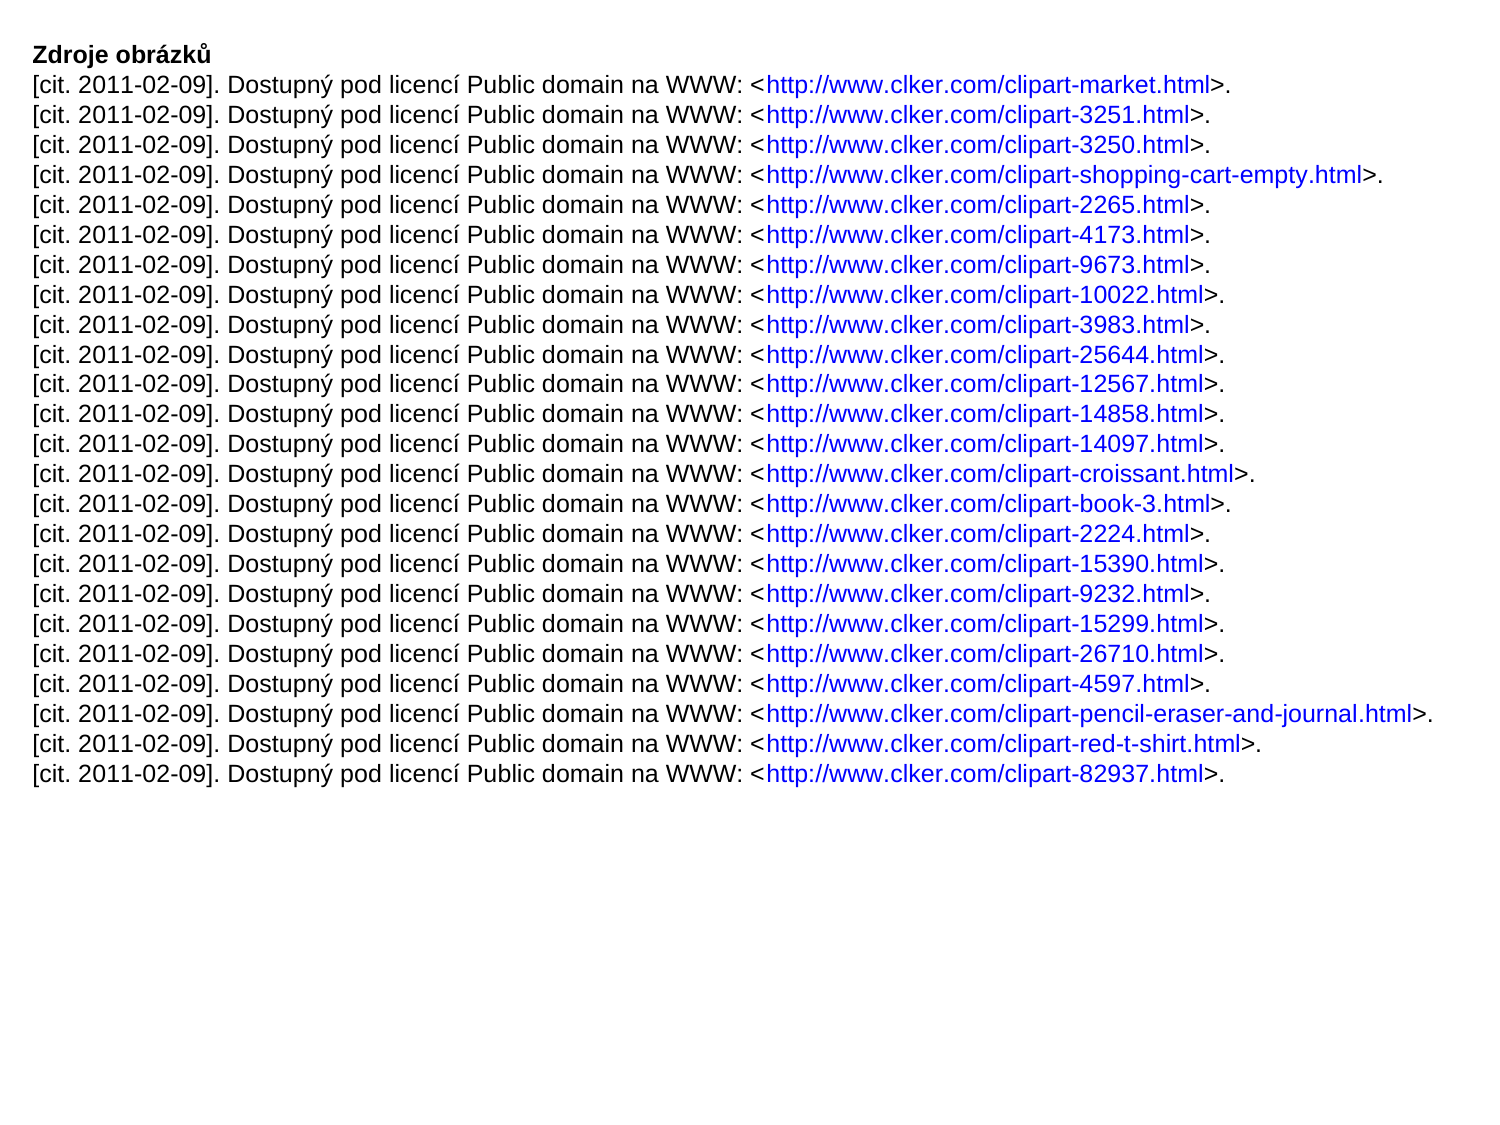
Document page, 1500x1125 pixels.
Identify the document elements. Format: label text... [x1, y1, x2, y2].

text_box Zdroje obrázků [cit. 2011-02-09]. Dostupný pod licencí Public domain na WWW: <http://www.clker.com/clipart-market.html>. [cit. 2011-02-09]. Dostupný pod licencí Public domain na WWW: <http://www.clker.com/clipart-3251.html>. [cit. 2011-02-09]. Dostupný pod licencí Public domain na WWW: <http://www.clker.com/clipart-3250.html>. [cit. 2011-02-09]. Dostupný pod licencí Public domain na WWW: <http://www.clker.com/clipart-shopping-cart-empty.html>. [cit. 2011-02-09]. Dostupný pod licencí Public domain na WWW: <http://www.clker.com/clipart-2265.html>. [cit. 2011-02-09]. Dostupný pod licencí Public domain na WWW: <http://www.clker.com/clipart-4173.html>. [cit. 2011-02-09]. Dostupný pod licencí Public domain na WWW: <http://www.clker.com/clipart-9673.html>. [cit. 2011-02-09]. Dostupný pod licencí Public domain na WWW: <http://www.clker.com/clipart-10022.html>. [cit. 2011-02-09]. Dostupný pod licencí Public domain na WWW: <http://www.clker.com/clipart-3983.html>. [cit. 2011-02-09]. Dostupný pod licencí Public domain na WWW: <http://www.clker.com/clipart-25644.html>. [cit. 2011-02-09]. Dostupný pod licencí Public domain na WWW: <http://www.clker.com/clipart-12567.html>. [cit. 2011-02-09]. Dostupný pod licencí Public domain na WWW: <http://www.clker.com/clipart-14858.html>. [cit. 2011-02-09]. Dostupný pod licencí Public domain na WWW: <http://www.clker.com/clipart-14097.html>. [cit. 2011-02-09]. Dostupný pod licencí Public domain na WWW: <http://www.clker.com/clipart-croissant.html>. [cit. 2011-02-09]. Dostupný pod licencí Public domain na WWW: <http://www.clker.com/clipart-book-3.html>. [cit. 2011-02-09]. Dostupný pod licencí Public domain na WWW: <http://www.clker.com/clipart-2224.html>. [cit. 2011-02-09]. Dostupný pod licencí Public domain na WWW: <http://www.clker.com/clipart-15390.html>. [cit. 2011-02-09]. Dostupný pod licencí Public domain na WWW: <http://www.clker.com/clipart-9232.html>. [cit. 2011-02-09]. Dostupný pod licencí Public domain na WWW: <http://www.clker.com/clipart-15299.html>. [cit. 2011-02-09]. Dostupný pod licencí Public domain na WWW: <http://www.clker.com/clipart-26710.html>. [cit. 2011-02-09]. Dostupný pod licencí Public domain na WWW: <http://www.clker.com/clipart-4597.html>. [cit. 2011-02-09]. Dostupný pod licencí Public domain na WWW: <http://www.clker.com/clipart-pencil-eraser-and-journal.html>. [cit. 2011-02-09]. Dostupný pod licencí Public domain na WWW: <http://www.clker.com/clipart-red-t-shirt.html>. [cit. 2011-02-09]. Dostupný pod licencí Public domain na WWW: <http://www.clker.com/clipart-82937.html>. [17, 30, 1500, 795]
